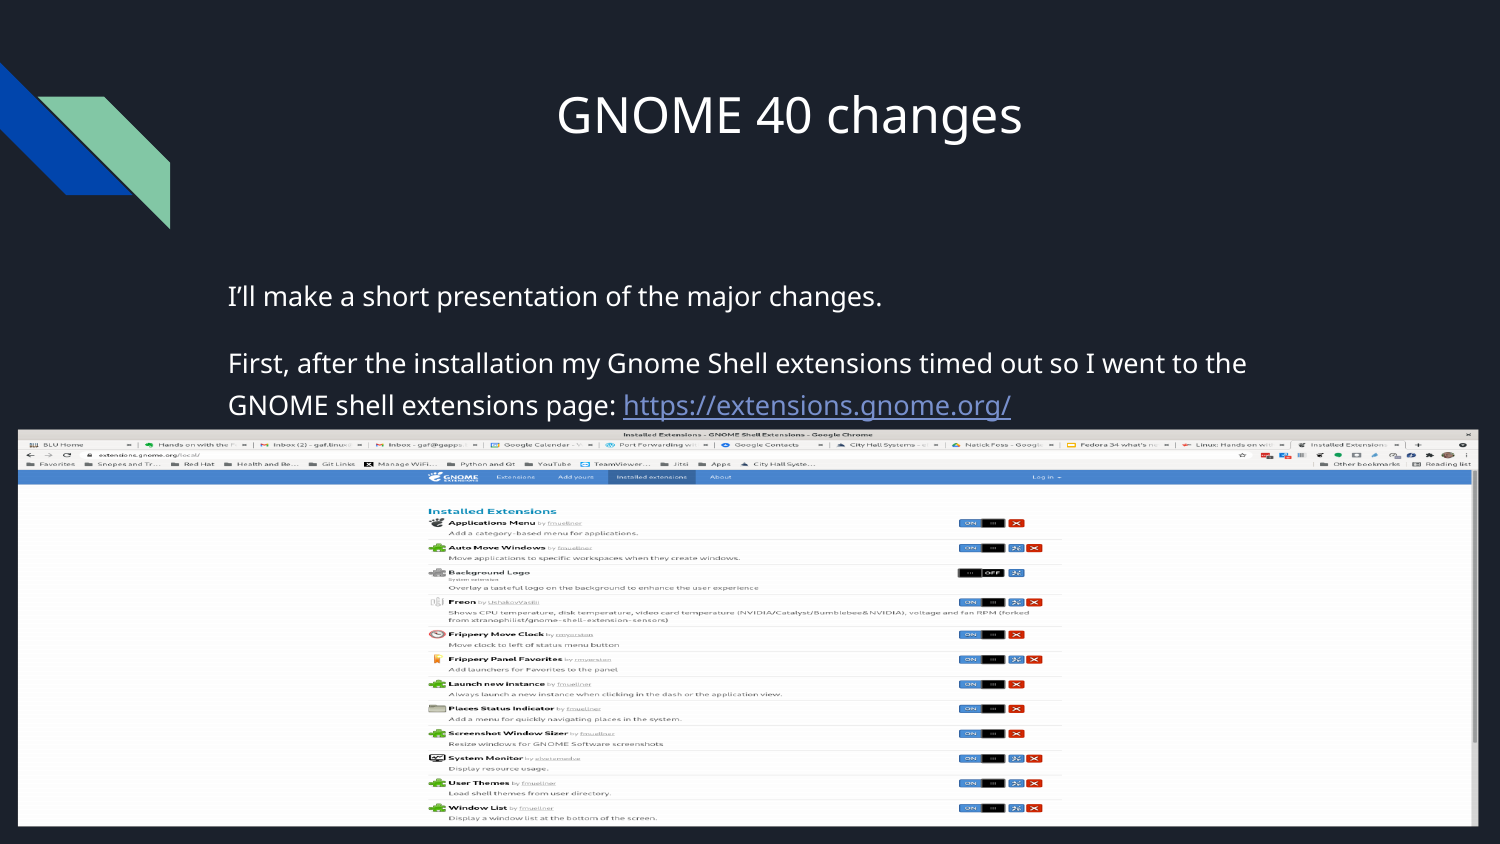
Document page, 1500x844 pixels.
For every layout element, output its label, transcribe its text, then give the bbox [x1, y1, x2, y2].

list I’ll make a short presentation of the major changes. First, after the installation my Gnome Shell extensions timed out so I went to the GNOME shell extensions page: https://extensions.gnome.org/ [212, 257, 1368, 429]
picture [17, 429, 1479, 827]
title GNOME 40 changes [212, 64, 1368, 215]
